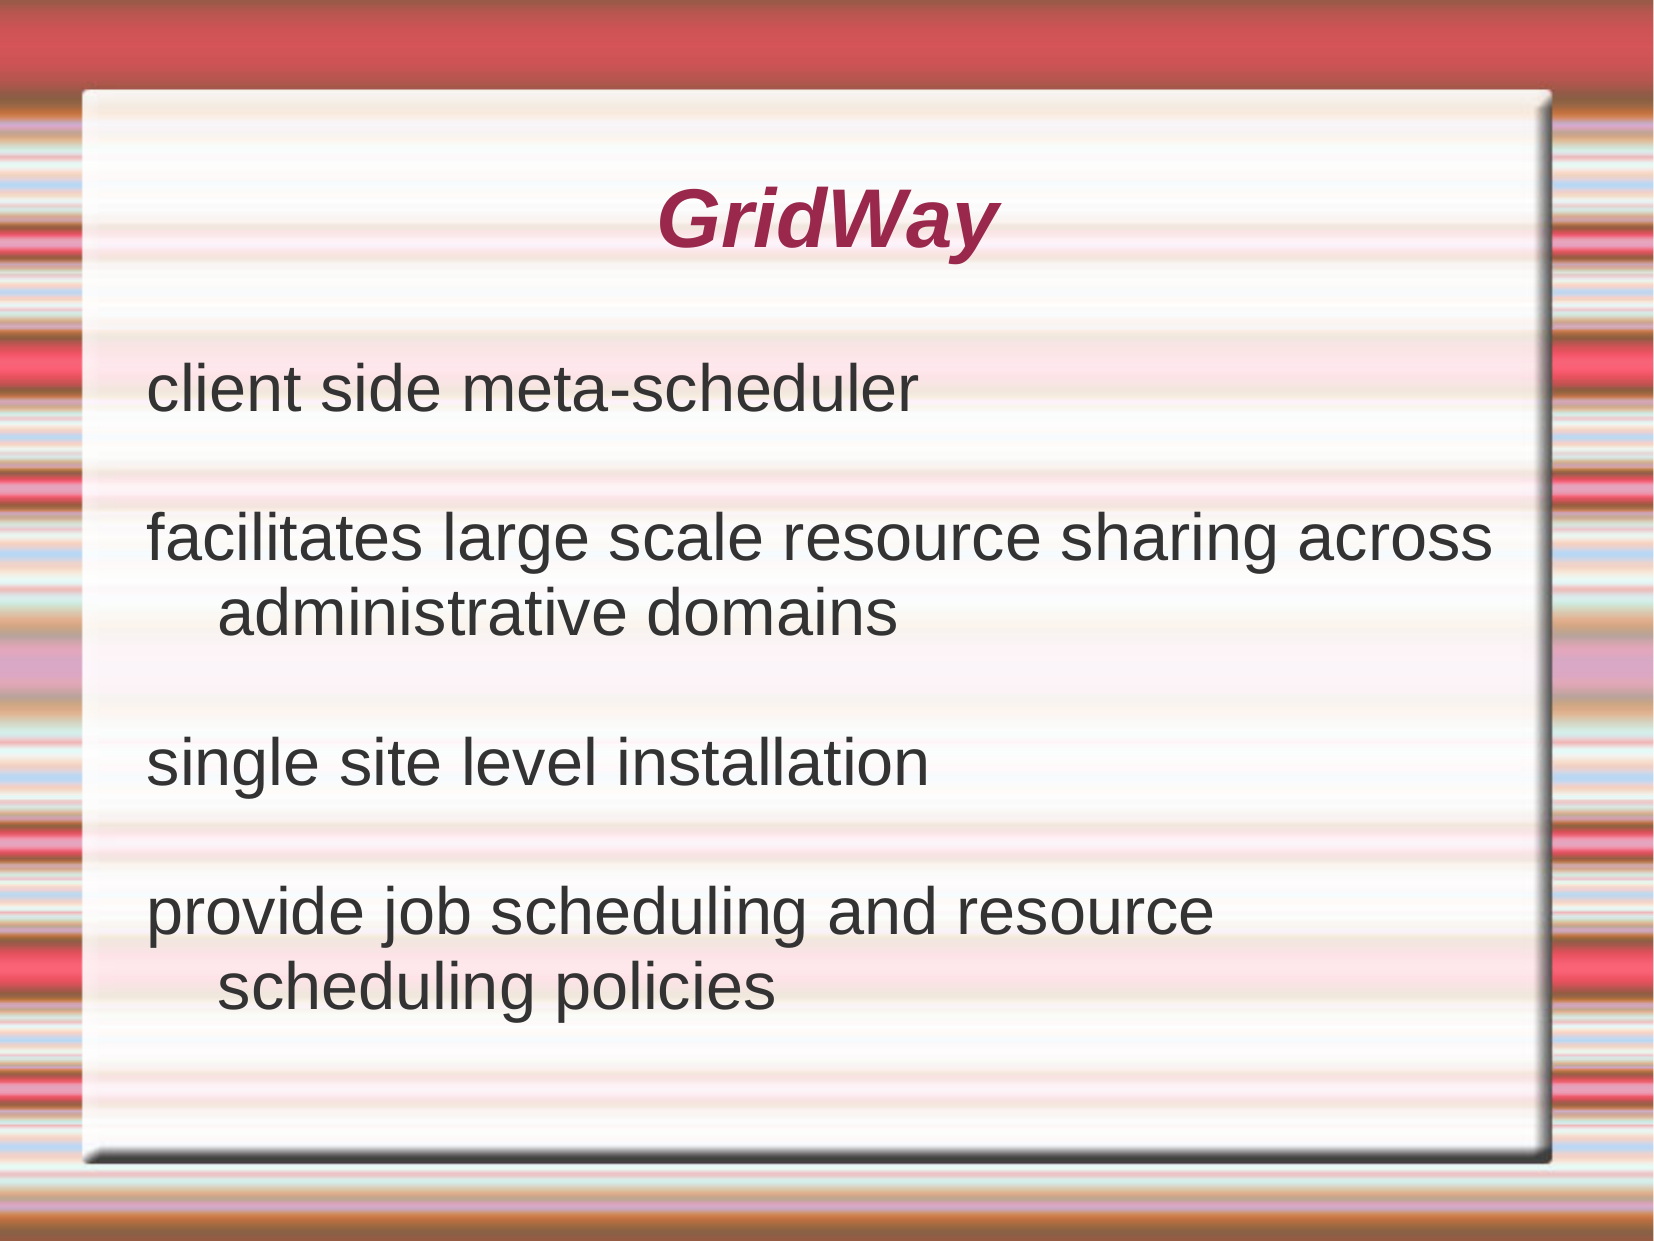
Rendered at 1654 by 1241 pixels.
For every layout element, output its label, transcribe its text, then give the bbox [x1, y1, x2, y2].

list client side meta-scheduler facilitates large scale resource sharing across administrative domains single site level installation provide job scheduling and resource scheduling policies [134, 350, 1516, 1118]
title GridWay [121, 114, 1534, 322]
picture [0, 0, 1654, 1241]
